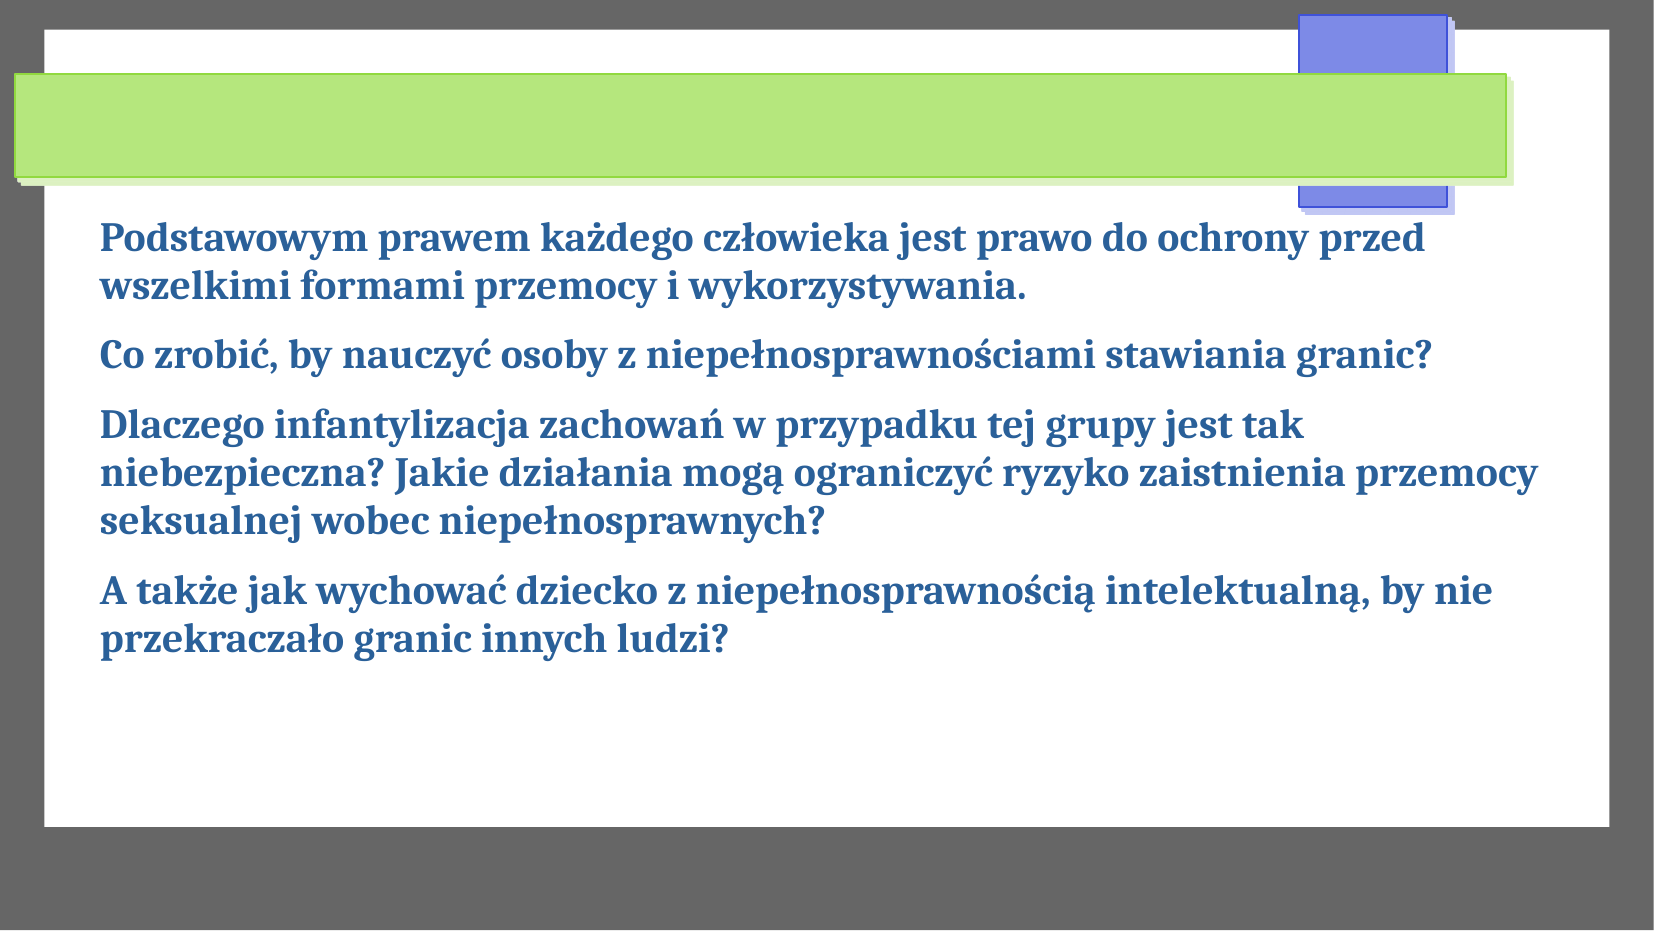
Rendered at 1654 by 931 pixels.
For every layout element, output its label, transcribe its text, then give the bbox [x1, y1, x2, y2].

list Podstawowym prawem każdego człowieka jest prawo do ochrony przed wszelkimi formami przemocy i wykorzystywania. Co zrobić, by nauczyć osoby z niepełnosprawnościami stawiania granic? Dlaczego infantylizacja zachowań w przypadku tej grupy jest tak niebezpieczna? Jakie działania mogą ograniczyć ryzyko zaistnienia przemocy seksualnej wobec niepełnosprawnych? A także jak wychować dziecko z niepełnosprawnością intelektualną, by nie przekraczało granic innych ludzi? [99, 213, 1577, 923]
